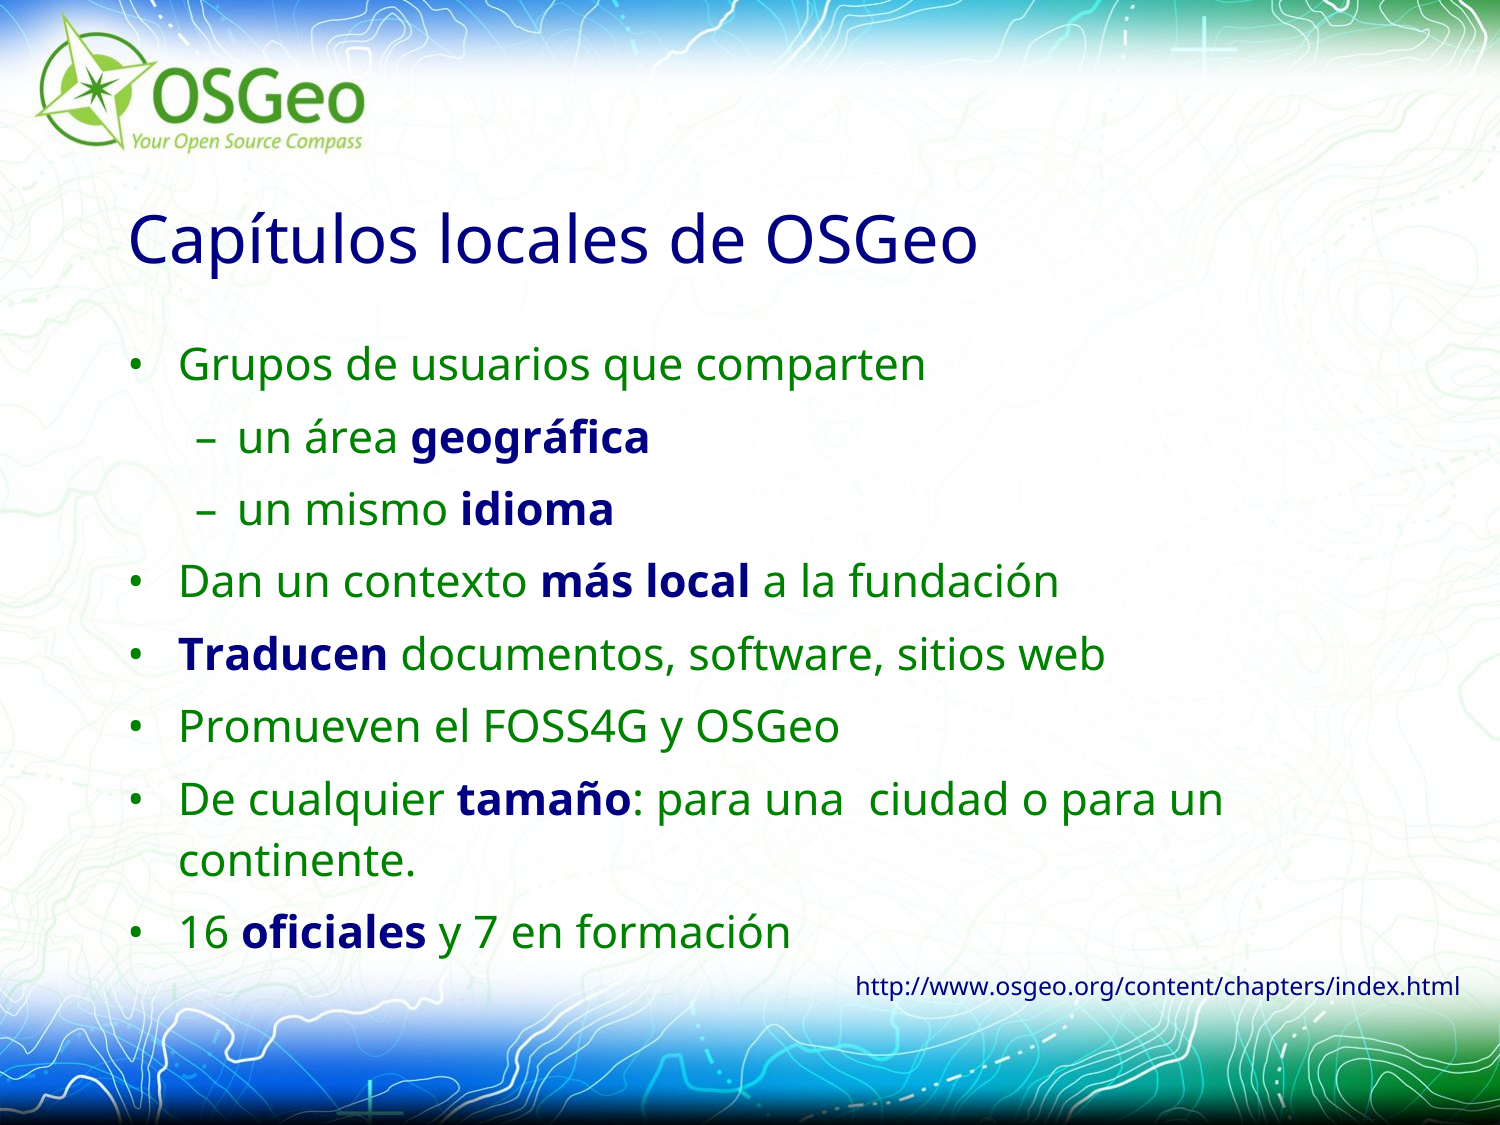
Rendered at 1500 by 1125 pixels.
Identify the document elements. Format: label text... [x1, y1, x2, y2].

list Grupos de usuarios que comparten un área geográfica un mismo idioma Dan un contexto más local a la fundación Traducen documentos, software, sitios web Promueven el FOSS4G y OSGeo De cualquier tamaño: para una ciudad o para un continente. 16 oficiales y 7 en formación [112, 324, 1388, 975]
picture [0, 0, 1500, 1125]
text_box http://www.osgeo.org/content/chapters/index.html [797, 962, 1477, 1022]
title Capítulos locales de OSGeo [112, 179, 1388, 296]
